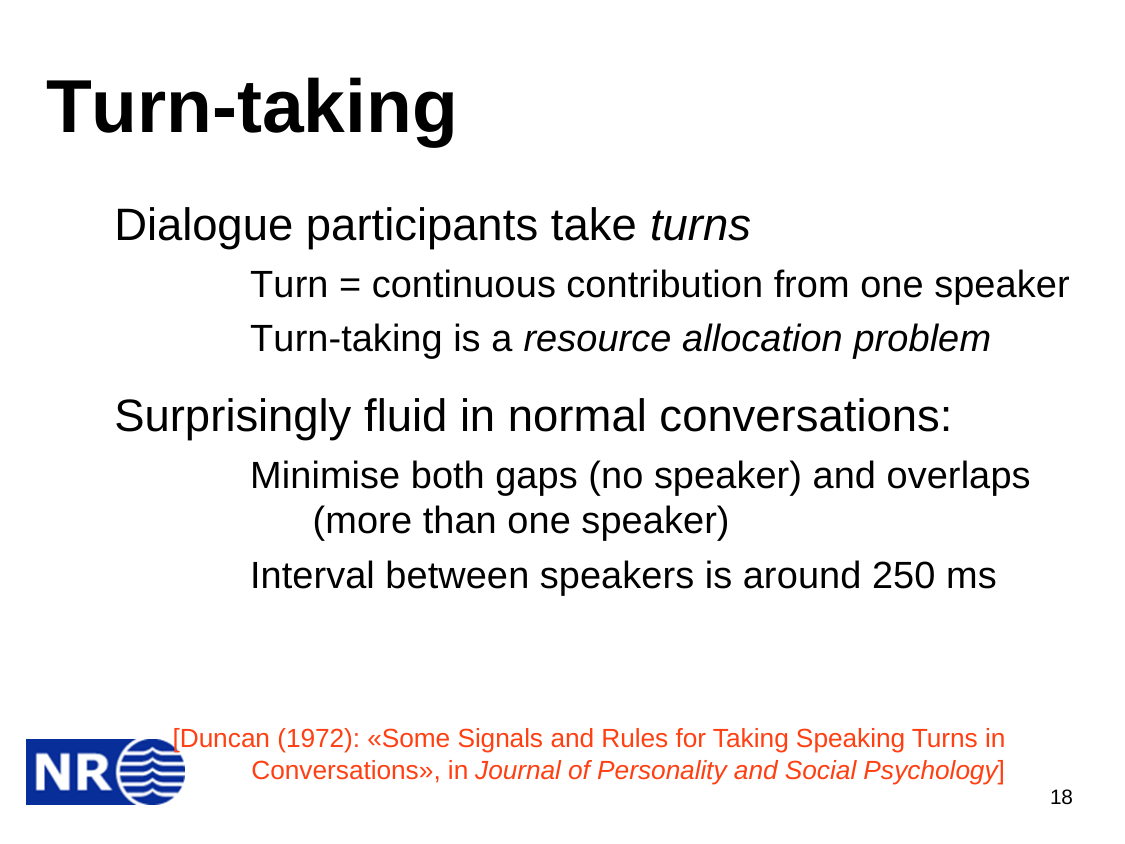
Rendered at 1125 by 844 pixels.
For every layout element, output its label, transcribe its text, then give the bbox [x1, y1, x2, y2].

title Turn-taking [30, 32, 1095, 157]
text_box [1035, 776, 1095, 812]
list Dialogue participants take turns Turn = continuous contribution from one speaker Turn-taking is a resource allocation problem Surprisingly fluid in normal conversations: Minimise both gaps (no speaker) and overlaps (more than one speaker) Interval between speakers is around 250 ms [31, 187, 1094, 694]
text_box [Duncan (1972): «Some Signals and Rules for Taking Speaking Turns in Conversations», in Journal of Personality and Social Psychology] [168, 716, 1087, 790]
